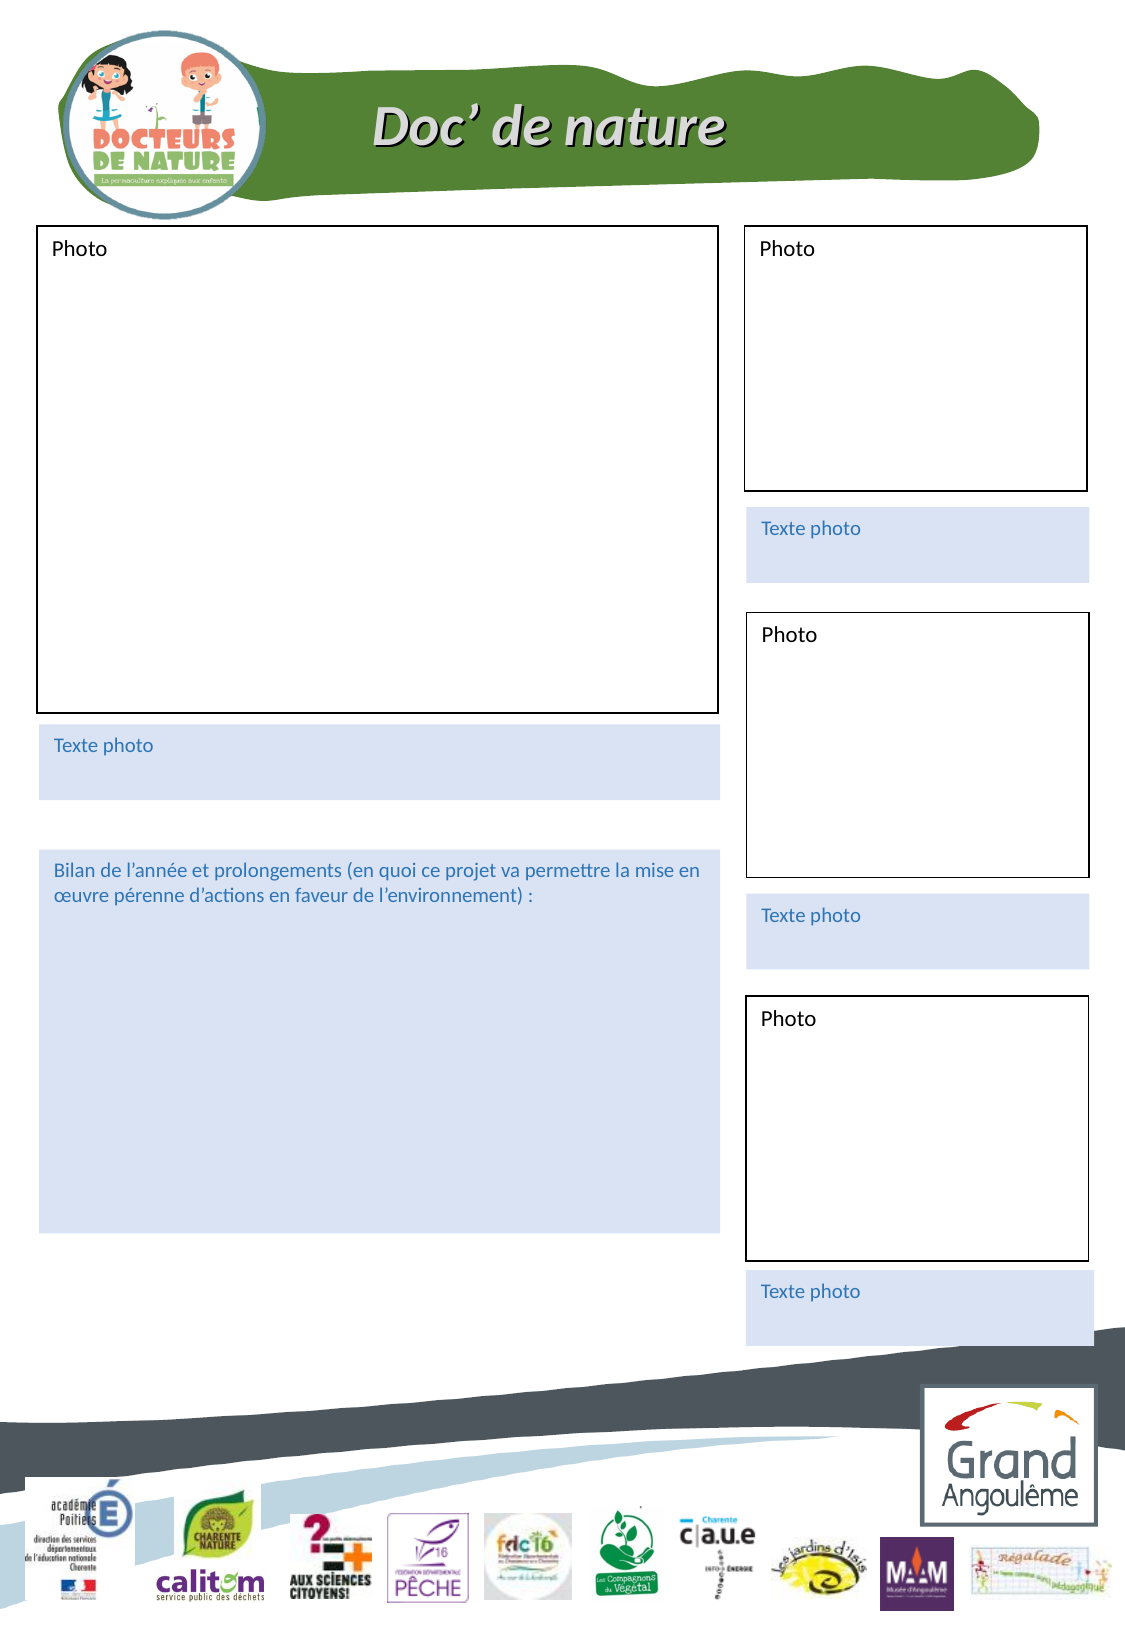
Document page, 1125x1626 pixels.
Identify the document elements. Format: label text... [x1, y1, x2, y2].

text_box Photo [746, 612, 1090, 878]
picture [0, 1312, 1125, 1625]
picture [49, 23, 277, 221]
text_box Texte photo [746, 507, 1090, 583]
text_box Photo [745, 995, 1089, 1261]
text_box Photo [36, 225, 718, 714]
text_box Bilan de l’année et prolongements (en quoi ce projet va permettre la mise en œuvre pérenne d’actions en faveur de l’environnement) : [39, 849, 721, 1234]
text_box Doc’ de nature [277, 64, 1040, 200]
text_box Photo [744, 225, 1088, 491]
text_box Texte photo [746, 893, 1090, 970]
text_box Texte photo [39, 724, 721, 801]
text_box Texte photo [745, 1270, 1095, 1346]
